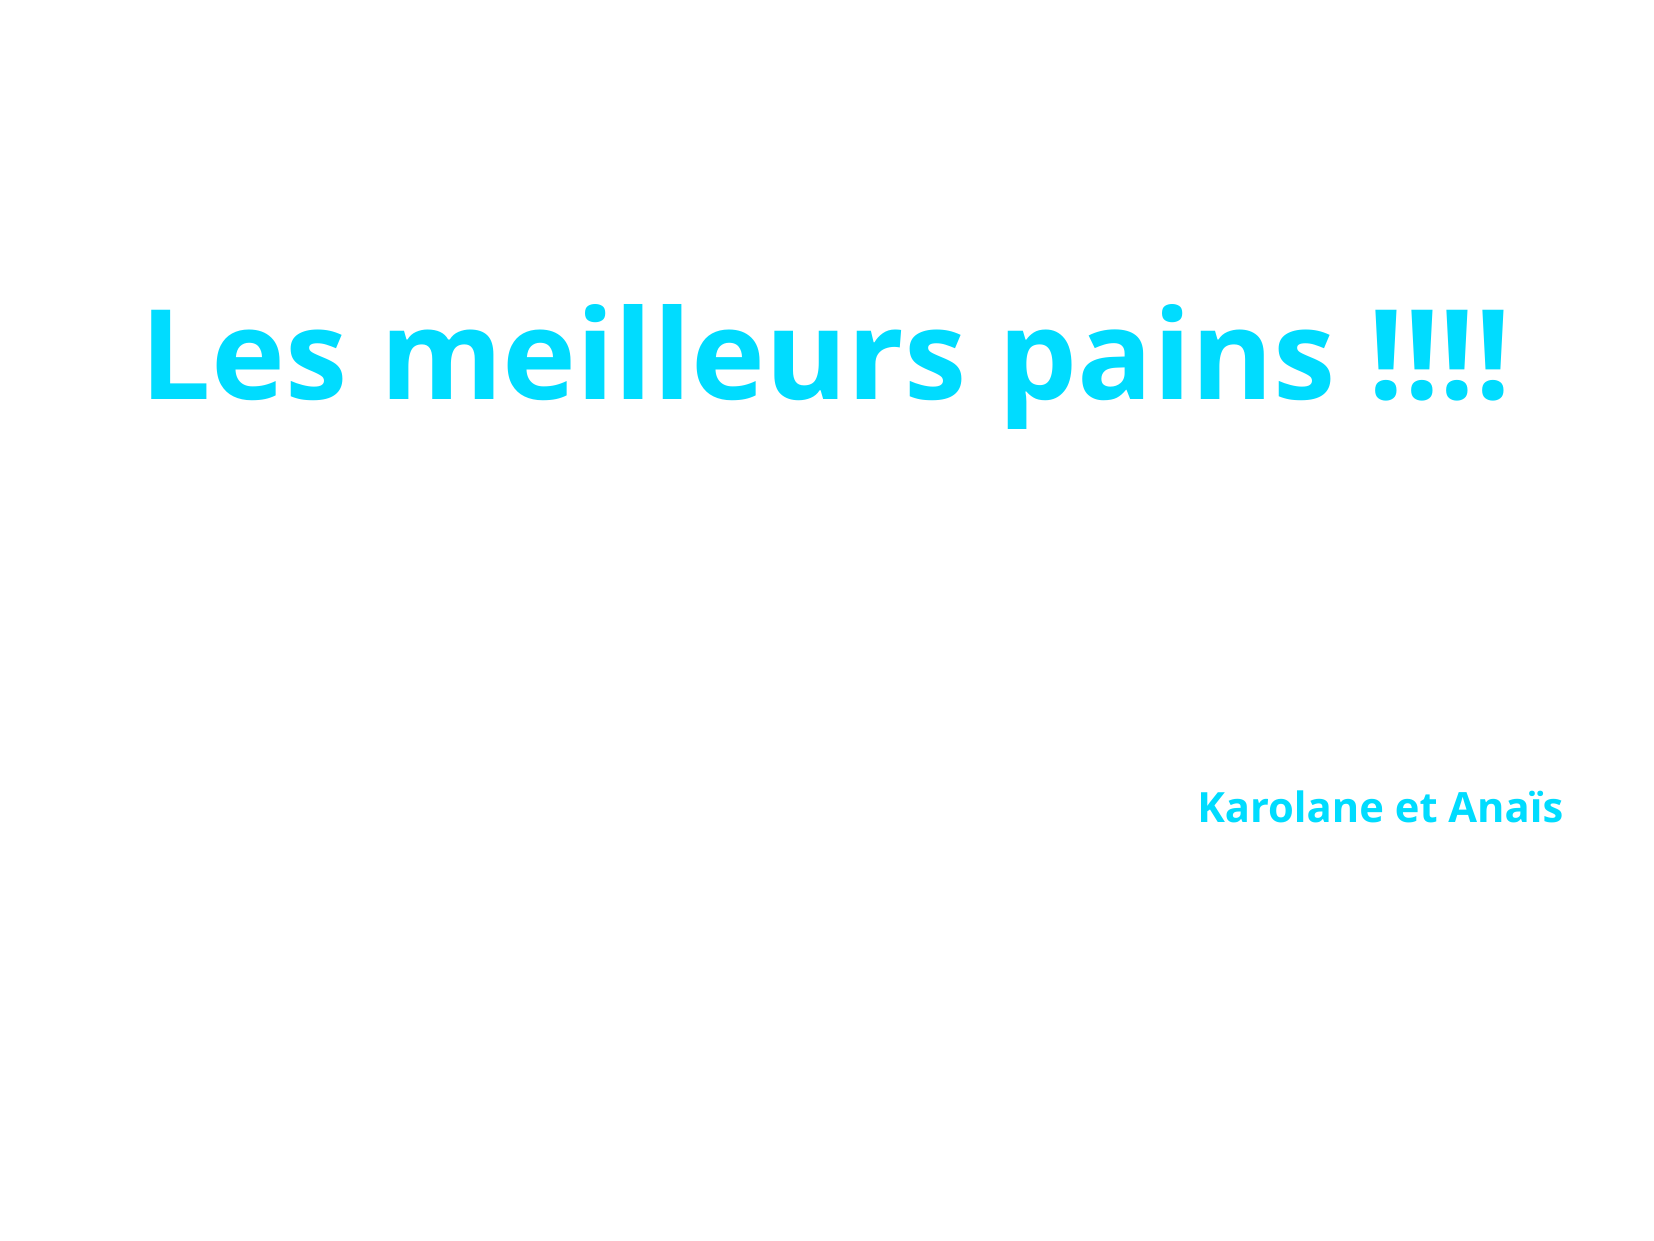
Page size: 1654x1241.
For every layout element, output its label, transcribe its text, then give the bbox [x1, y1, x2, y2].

subtitle Les meilleurs pains !!!! Karolane et Anaïs [82, 49, 1571, 1109]
